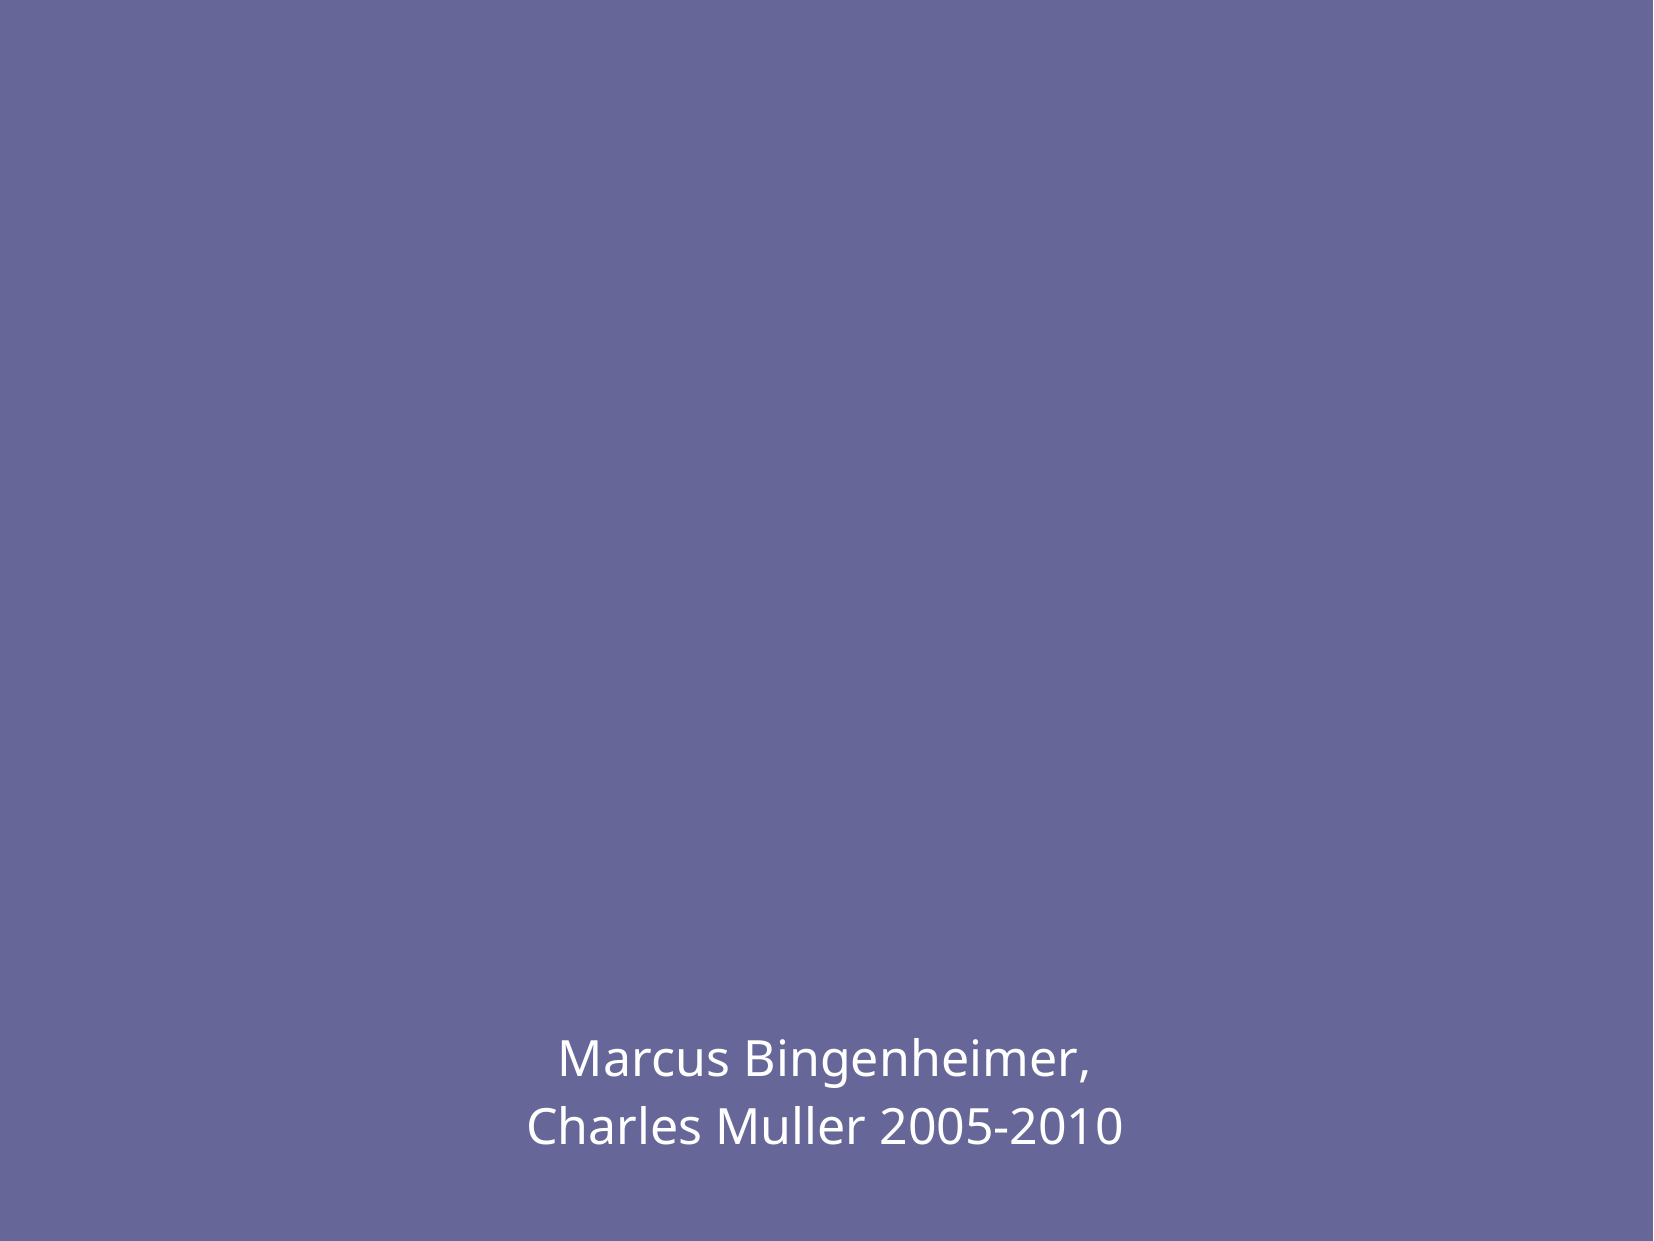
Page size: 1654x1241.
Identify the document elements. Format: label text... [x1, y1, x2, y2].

text_box Marcus Bingenheimer, Charles Muller 2005-2010 [412, 954, 1238, 1208]
